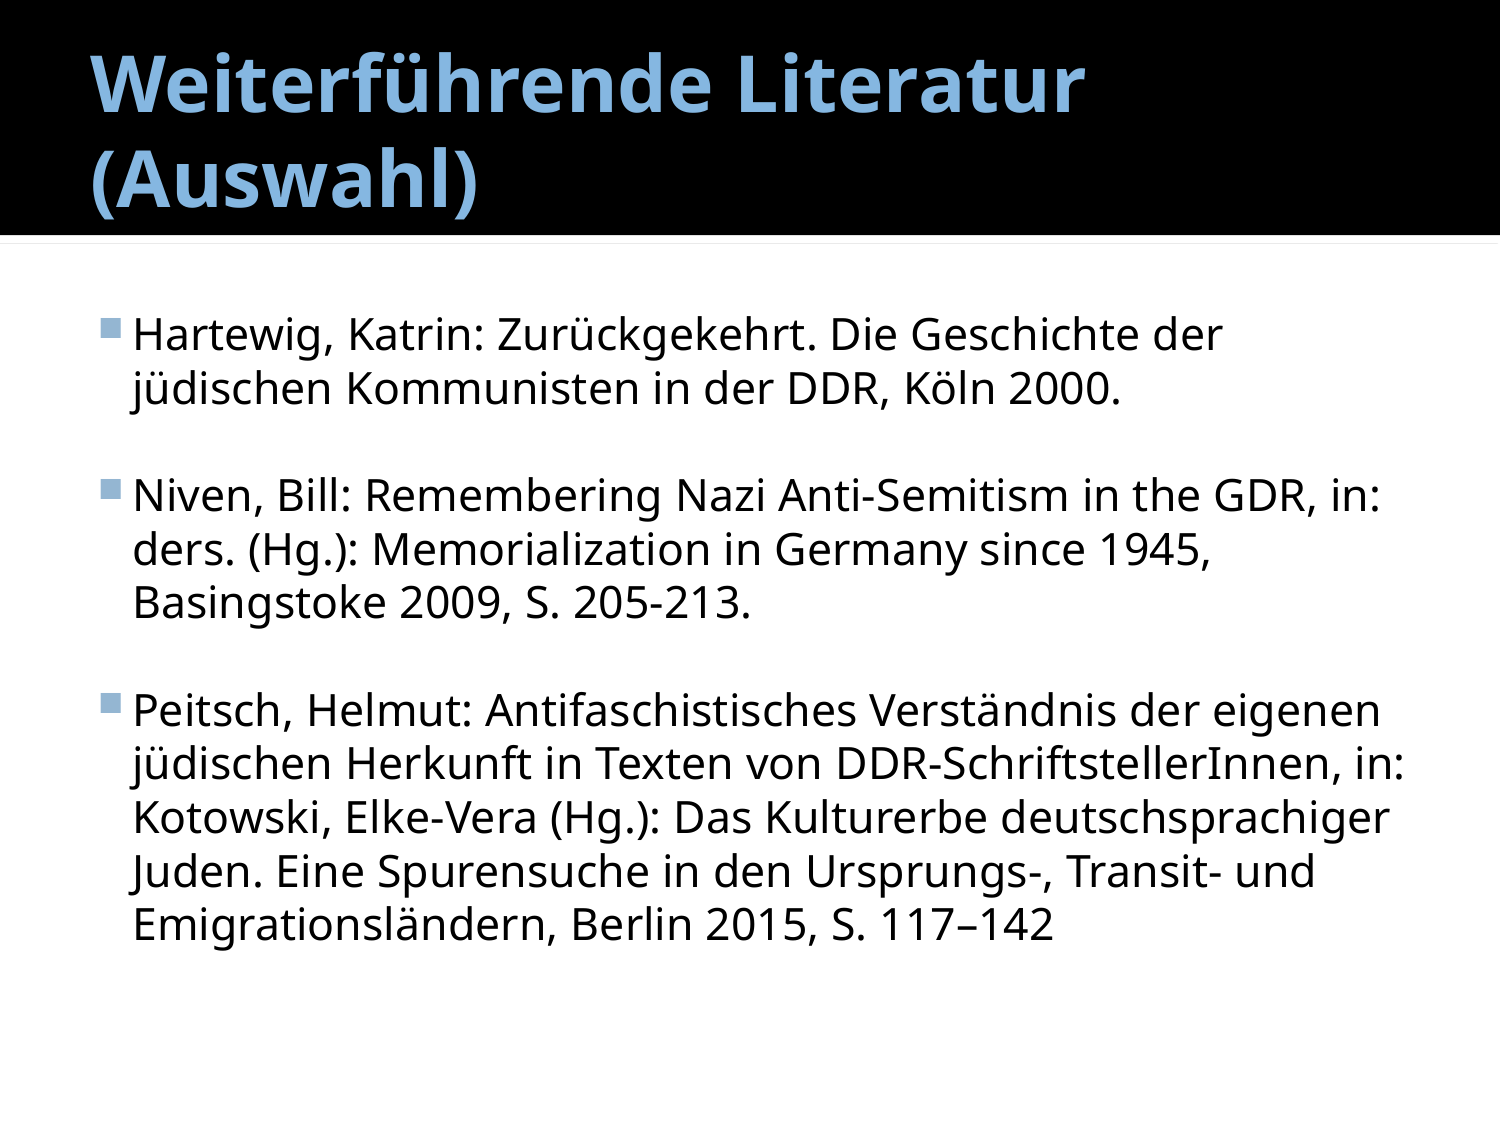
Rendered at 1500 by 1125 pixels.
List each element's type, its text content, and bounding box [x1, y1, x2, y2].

title Weiterführende Literatur (Auswahl) [75, 25, 1425, 231]
list Hartewig, Katrin: Zurückgekehrt. Die Geschichte der jüdischen Kommunisten in der DDR, Köln 2000. Niven, Bill: Remembering Nazi Anti-Semitism in the GDR, in: ders. (Hg.): Memorialization in Germany since 1945, Basingstoke 2009, S. 205-213. Peitsch, Helmut: Antifaschistisches Verständnis der eigenen jüdischen Herkunft in Texten von DDR-SchriftstellerInnen, in: Kotowski, Elke-Vera (Hg.): Das Kulturerbe deutschsprachiger Juden. Eine Spurensuche in den Ursprungs-, Transit- und Emigrationsländern, Berlin 2015, S. 117–142 [75, 291, 1425, 1050]
